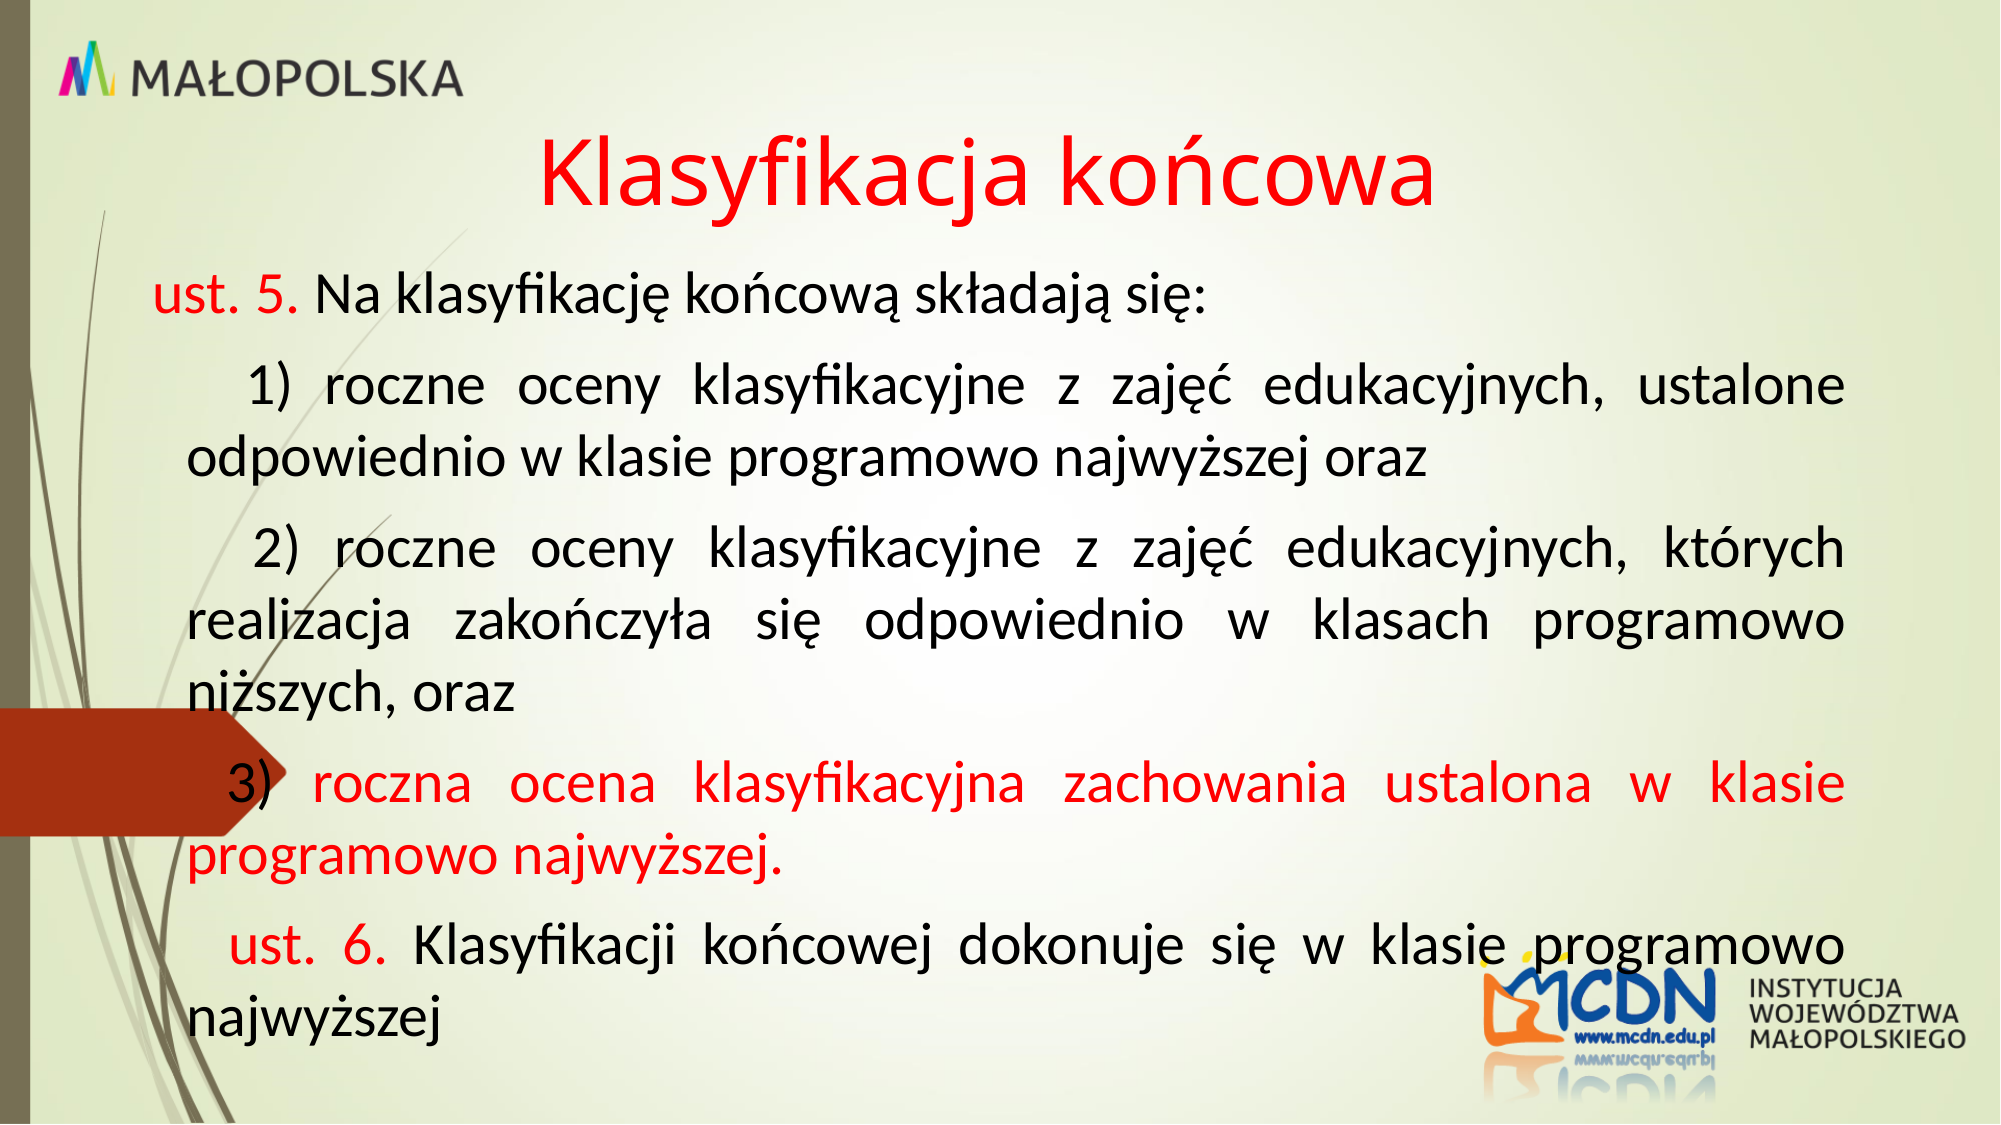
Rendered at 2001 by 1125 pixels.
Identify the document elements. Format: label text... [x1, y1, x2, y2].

title Klasyfikacja końcowa [137, 59, 1863, 246]
list ust. 5. Na klasyfikację końcową składają się: 1) roczne oceny klasyfikacyjne z zajęć edukacyjnych, ustalone odpowiednio w klasie programowo najwyższej oraz 2) roczne oceny klasyfikacyjne z zajęć edukacyjnych, których realizacja zakończyła się odpowiednio w klasach programowo niższych, oraz 3) roczna ocena klasyfikacyjna zachowania ustalona w klasie programowo najwyższej. ust. 6. Klasyfikacji końcowej dokonuje się w klasie programowo najwyższej [137, 246, 1863, 1058]
picture [0, 0, 2001, 1125]
